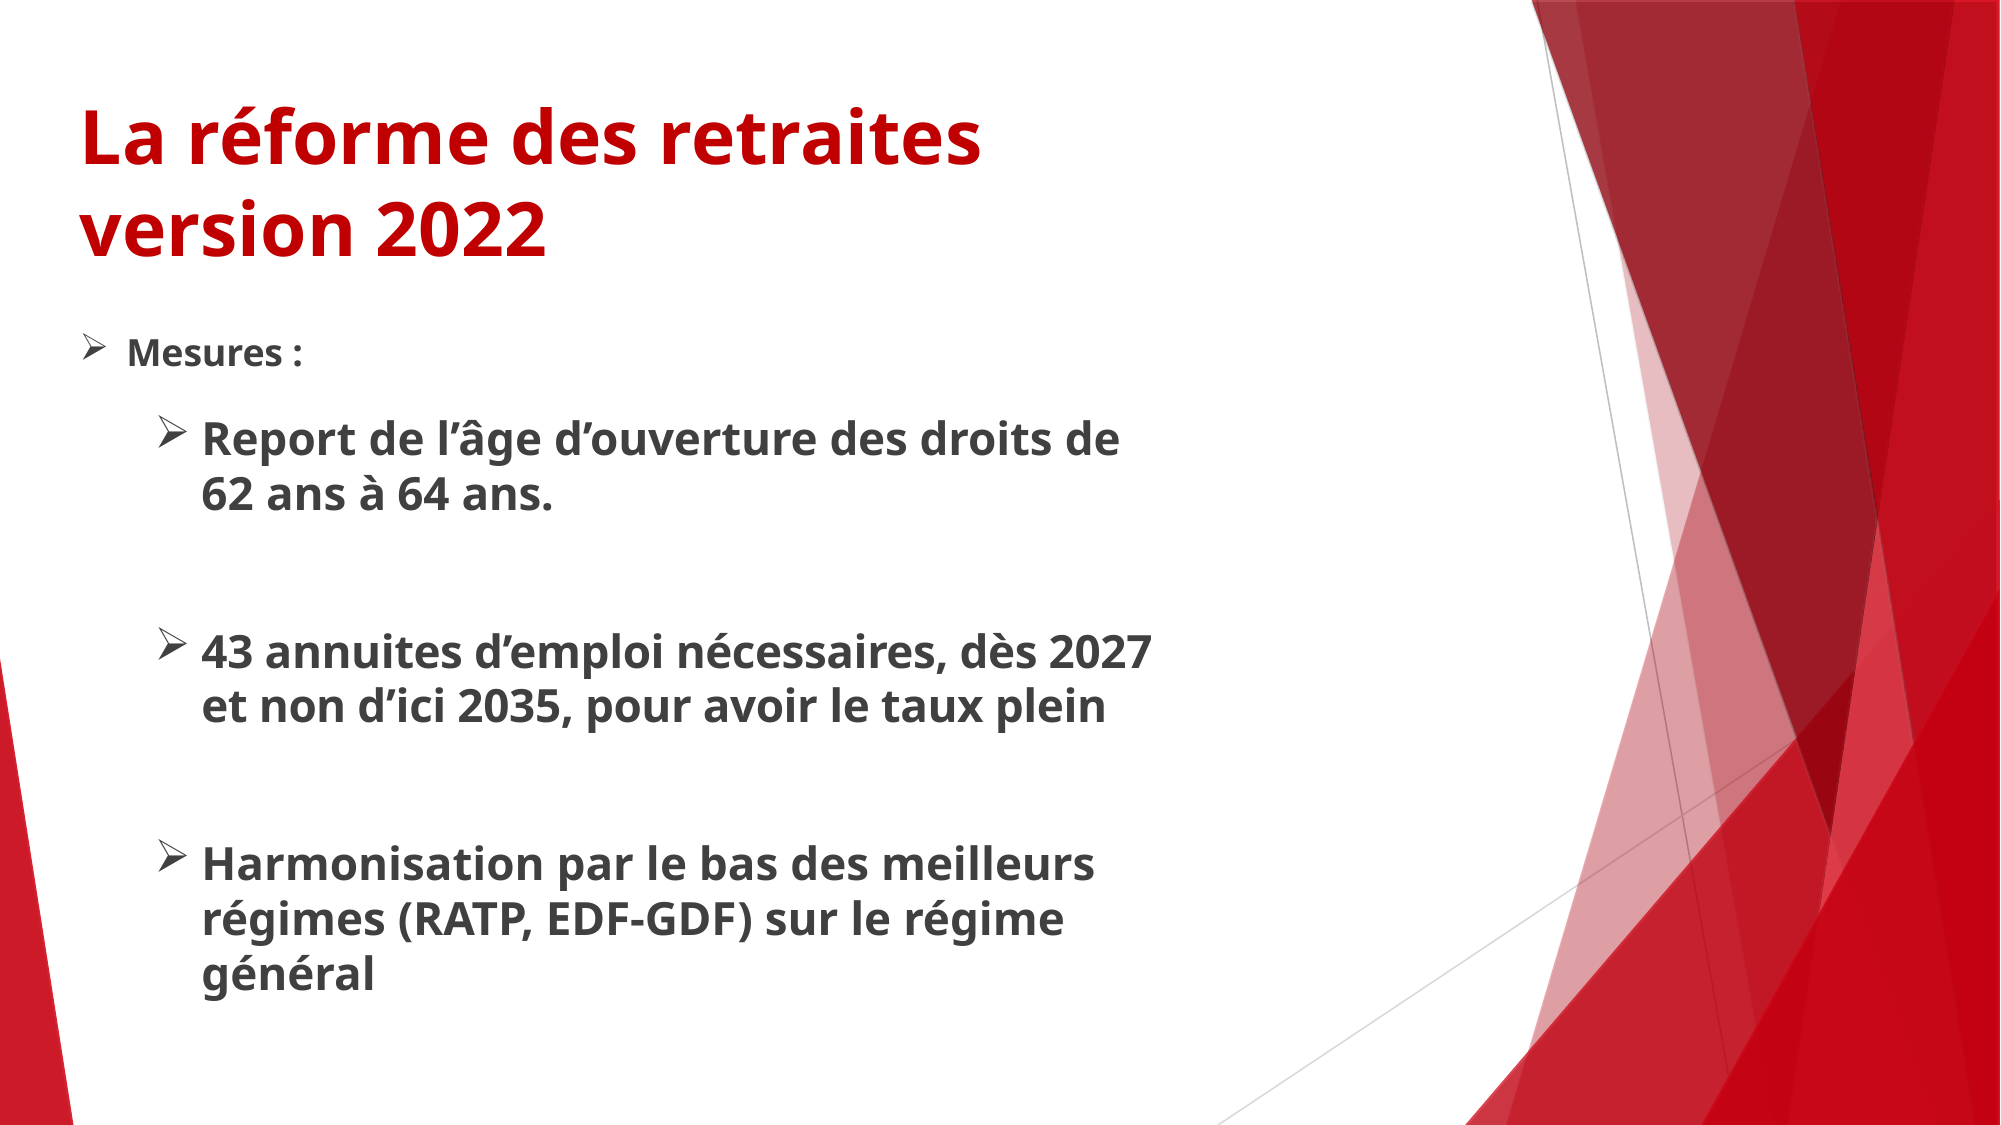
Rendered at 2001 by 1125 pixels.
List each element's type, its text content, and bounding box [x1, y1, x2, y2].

text_box La réforme des retraites version 2022 [77, 89, 1559, 185]
text_box Mesures : Report de l’âge d’ouverture des droits de 62 ans à 64 ans. 43 annuites d’emploi nécessaires, dès 2027 et non d’ici 2035, pour avoir le taux plein Harmonisation par le bas des meilleurs régimes (RATP, EDF-GDF) sur le régime général [77, 258, 1182, 1125]
